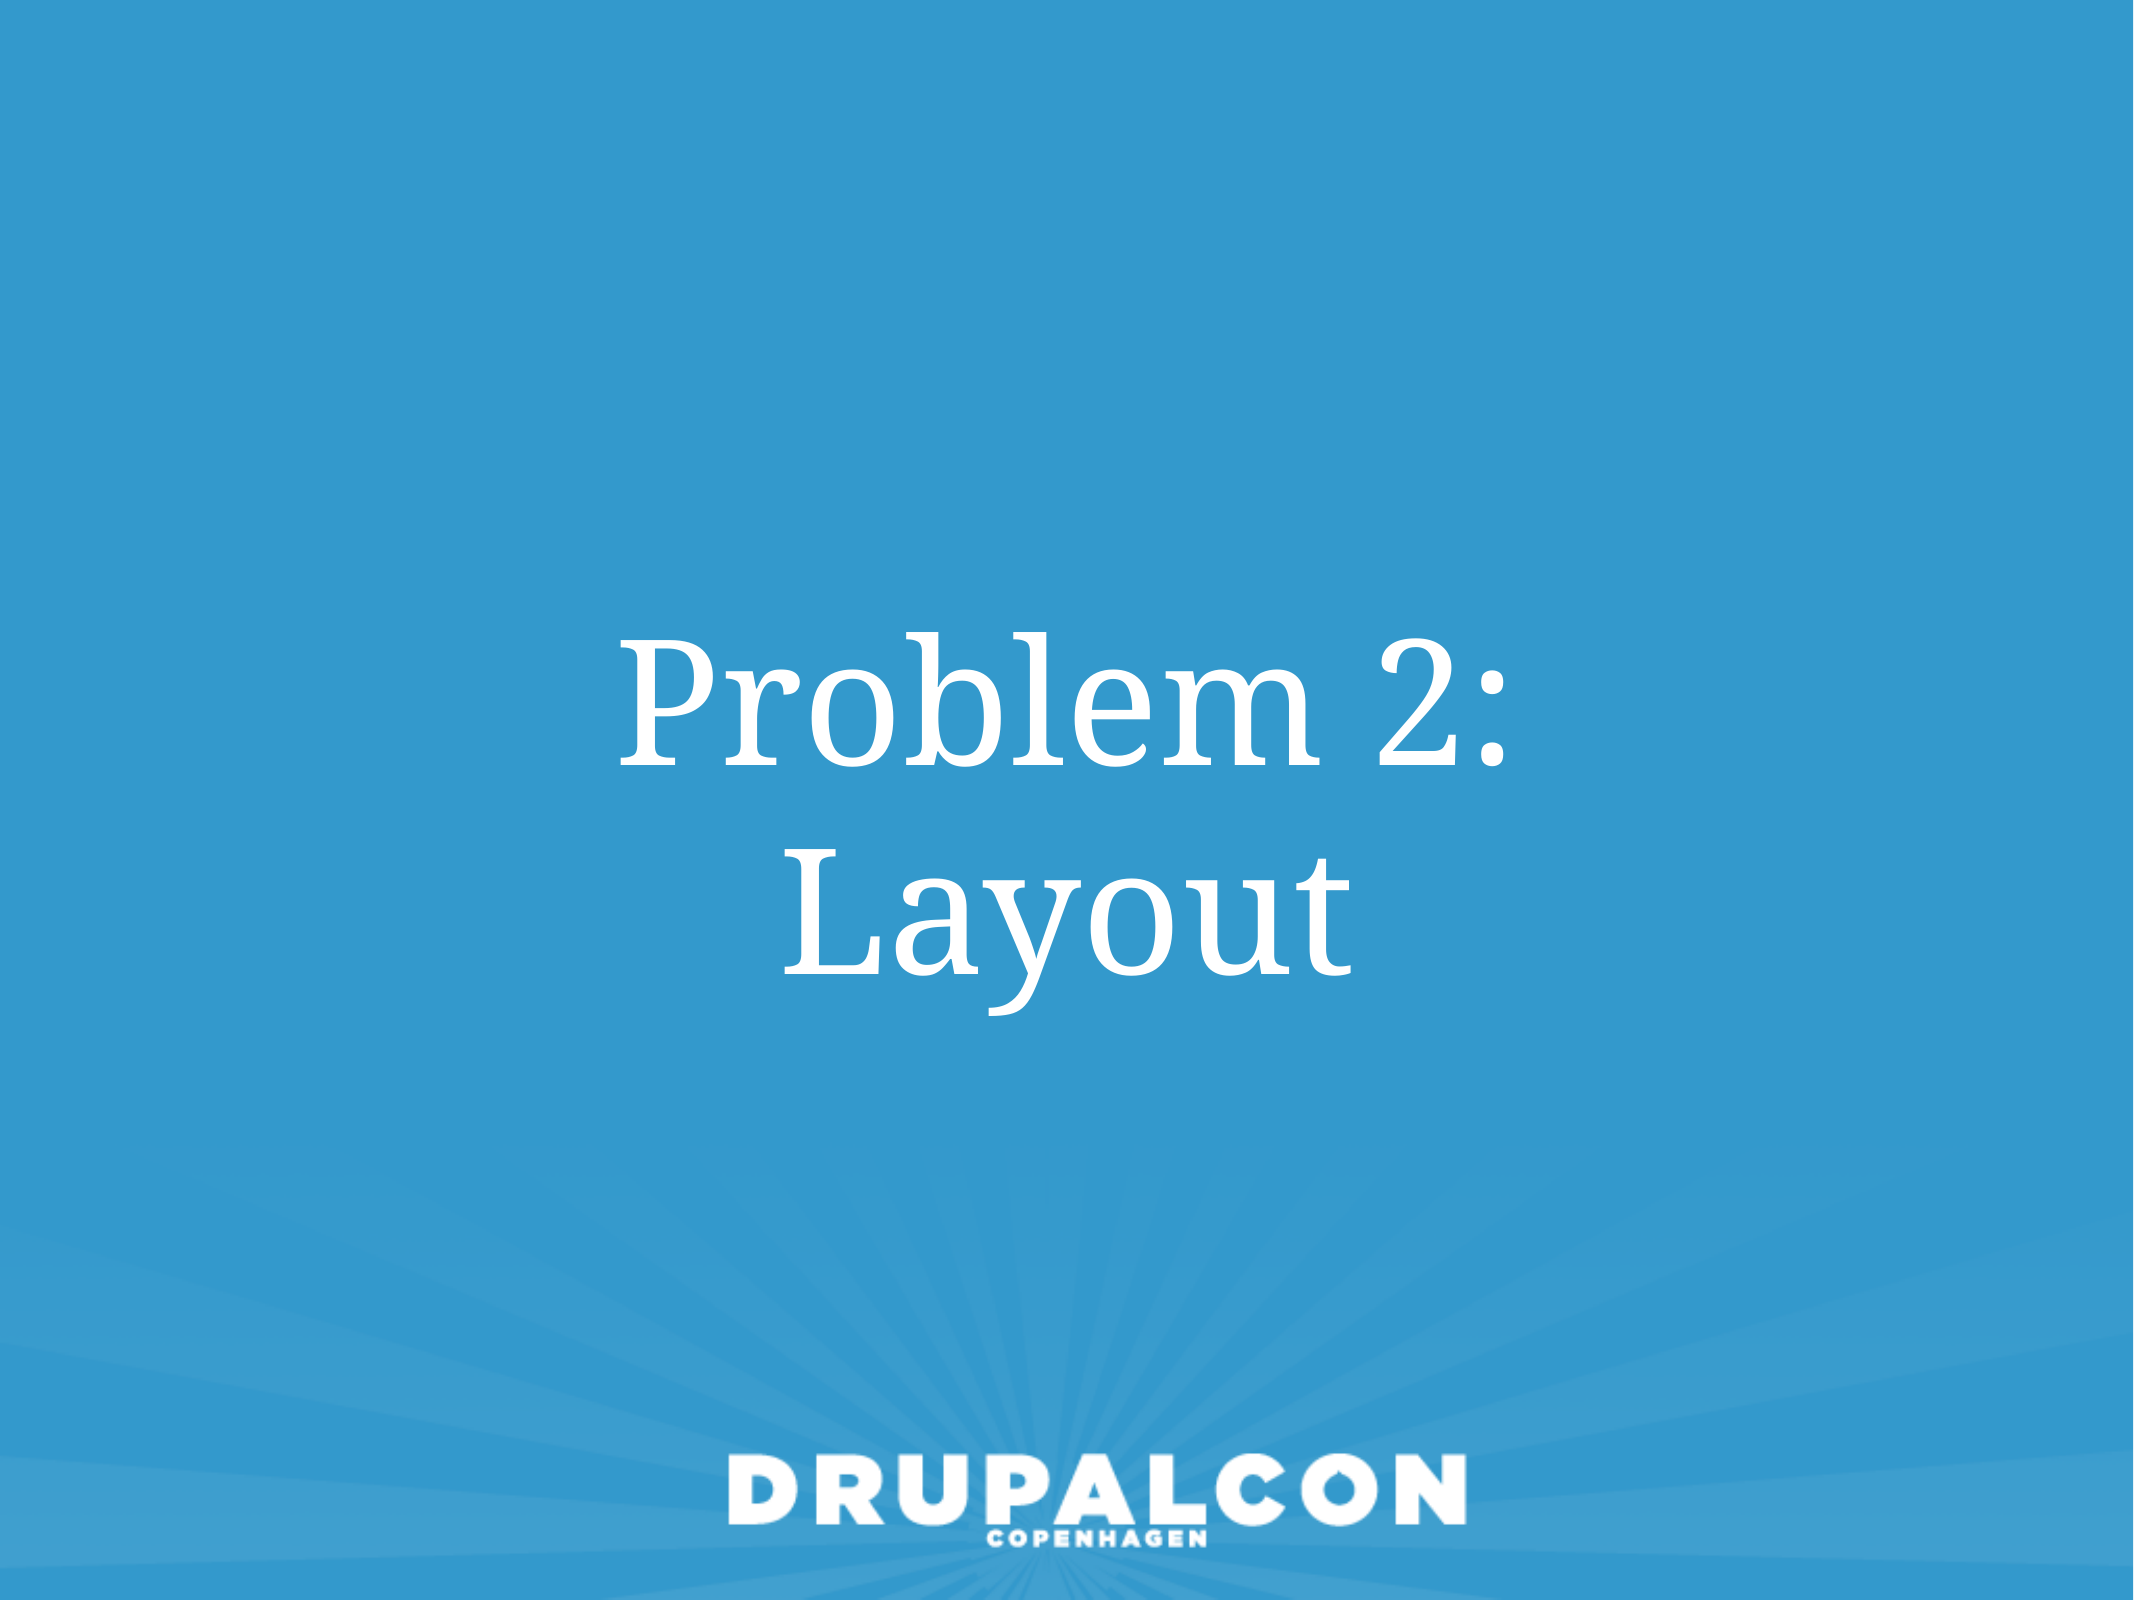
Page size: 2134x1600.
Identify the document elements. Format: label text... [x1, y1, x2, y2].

title Problem 2: Layout [208, 573, 1925, 1027]
picture [0, 0, 2134, 1600]
